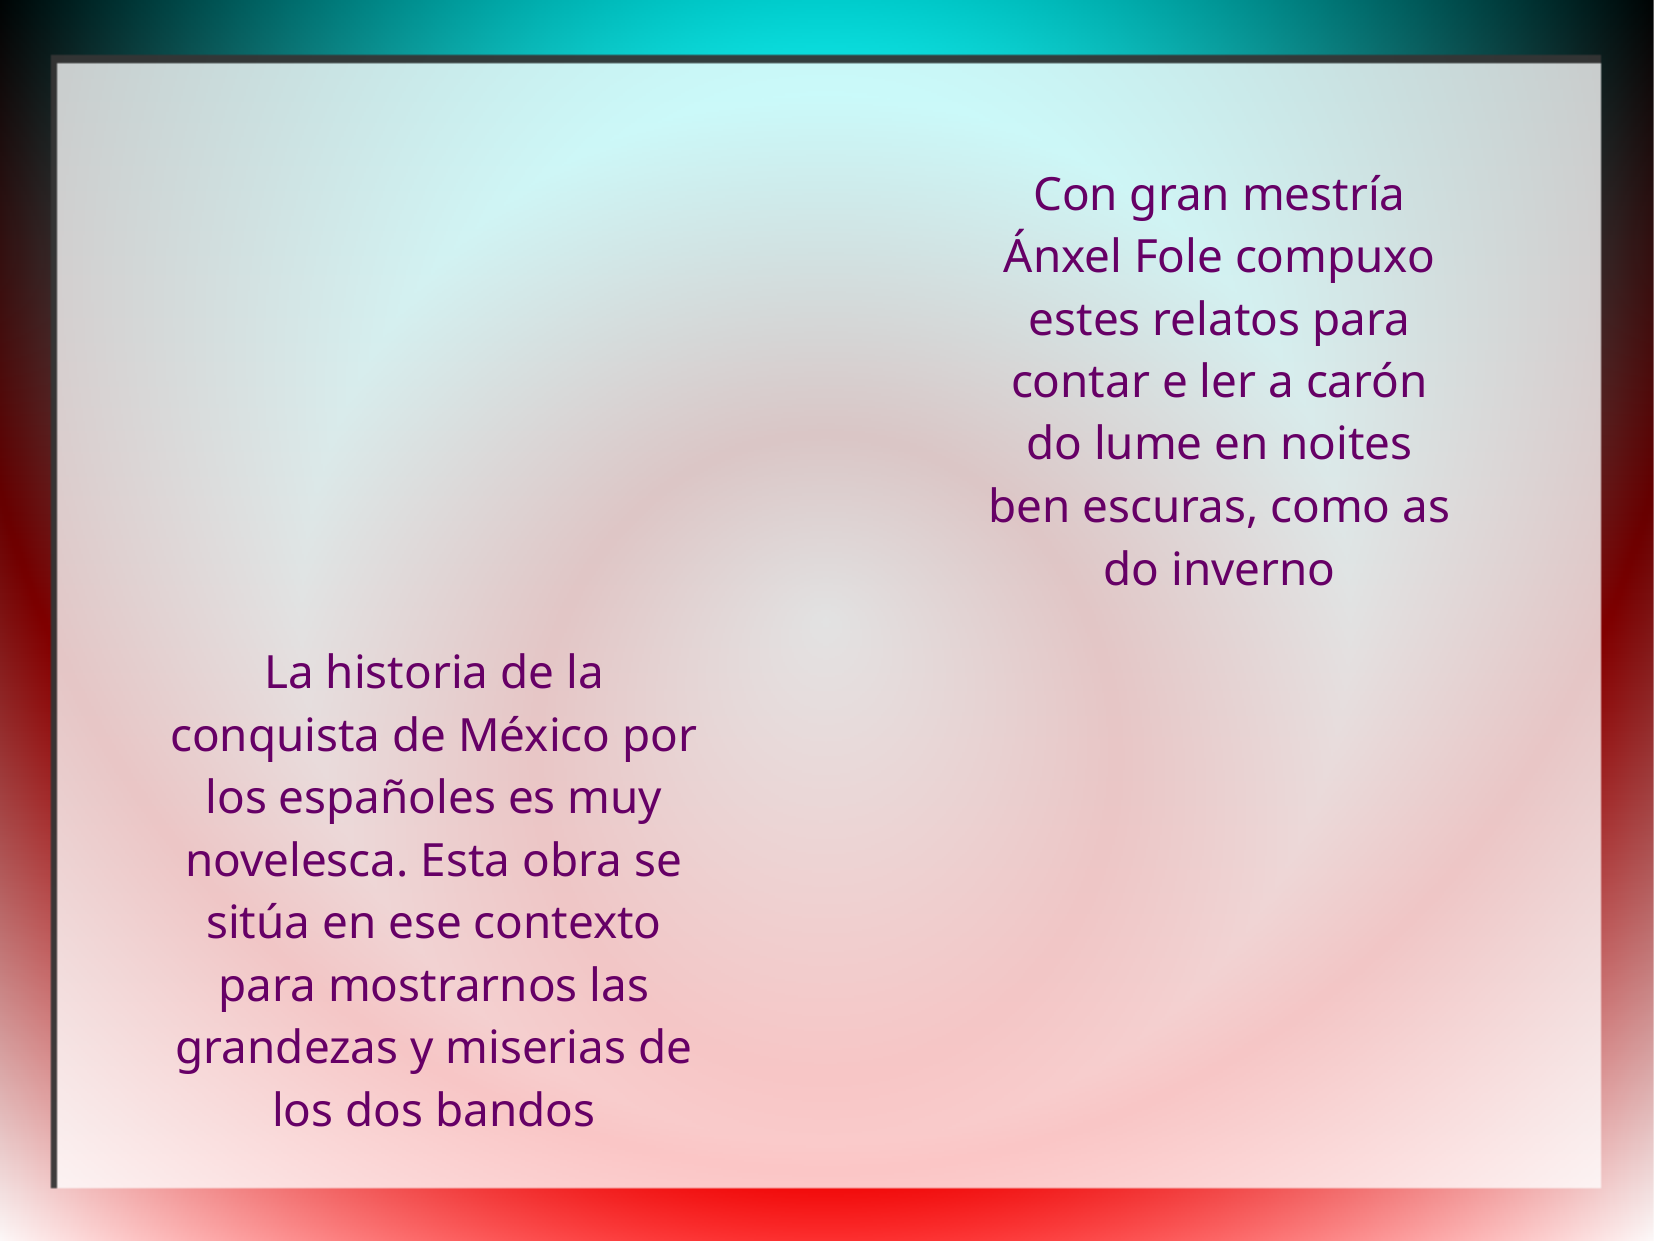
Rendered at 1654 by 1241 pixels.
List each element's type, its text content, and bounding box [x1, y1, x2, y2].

text_box Con gran mestría Ánxel Fole compuxo estes relatos para contar e ler a carón do lume en noites ben escuras, como as do inverno [968, 153, 1471, 595]
text_box La historia de la conquista de México por los españoles es muy novelesca. Esta obra se sitúa en ese contexto para mostrarnos las grandezas y miserias de los dos bandos [153, 632, 715, 1127]
picture [0, 0, 1654, 1241]
